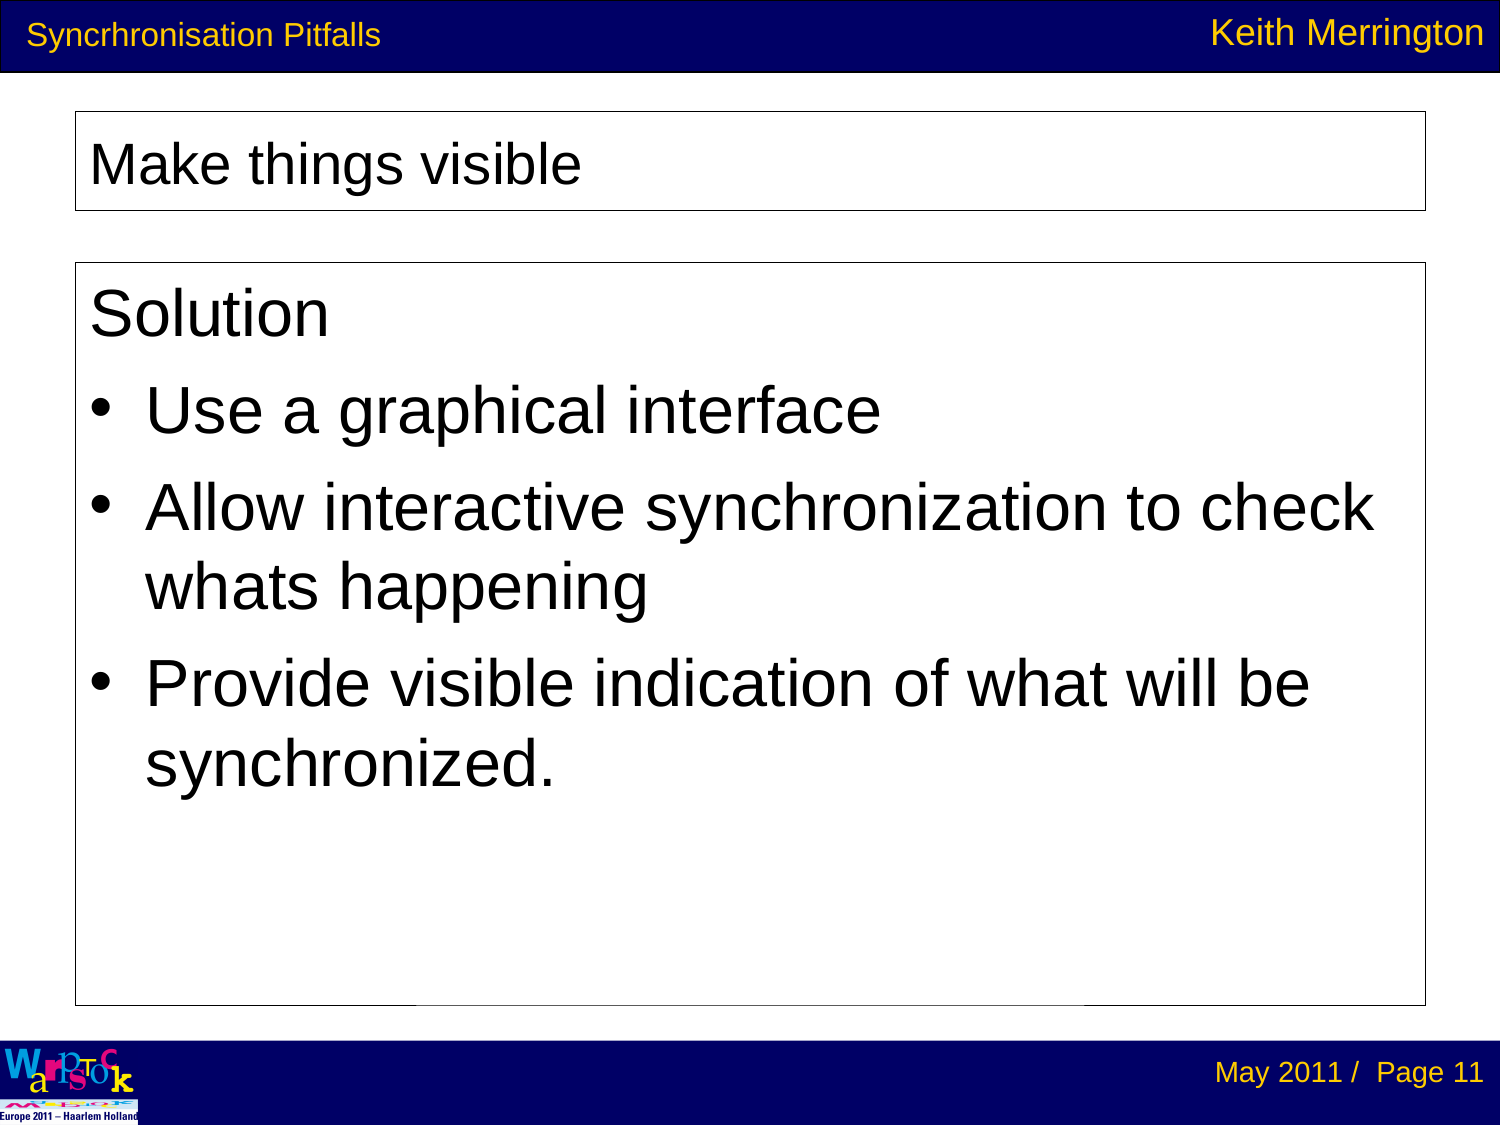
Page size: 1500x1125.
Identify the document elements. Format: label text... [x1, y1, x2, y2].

list Solution Use a graphical interface Allow interactive synchronization to check whats happening Provide visible indication of what will be synchronized. [75, 262, 1426, 1006]
title Make things visible [75, 111, 1426, 211]
picture [0, 1042, 138, 1125]
